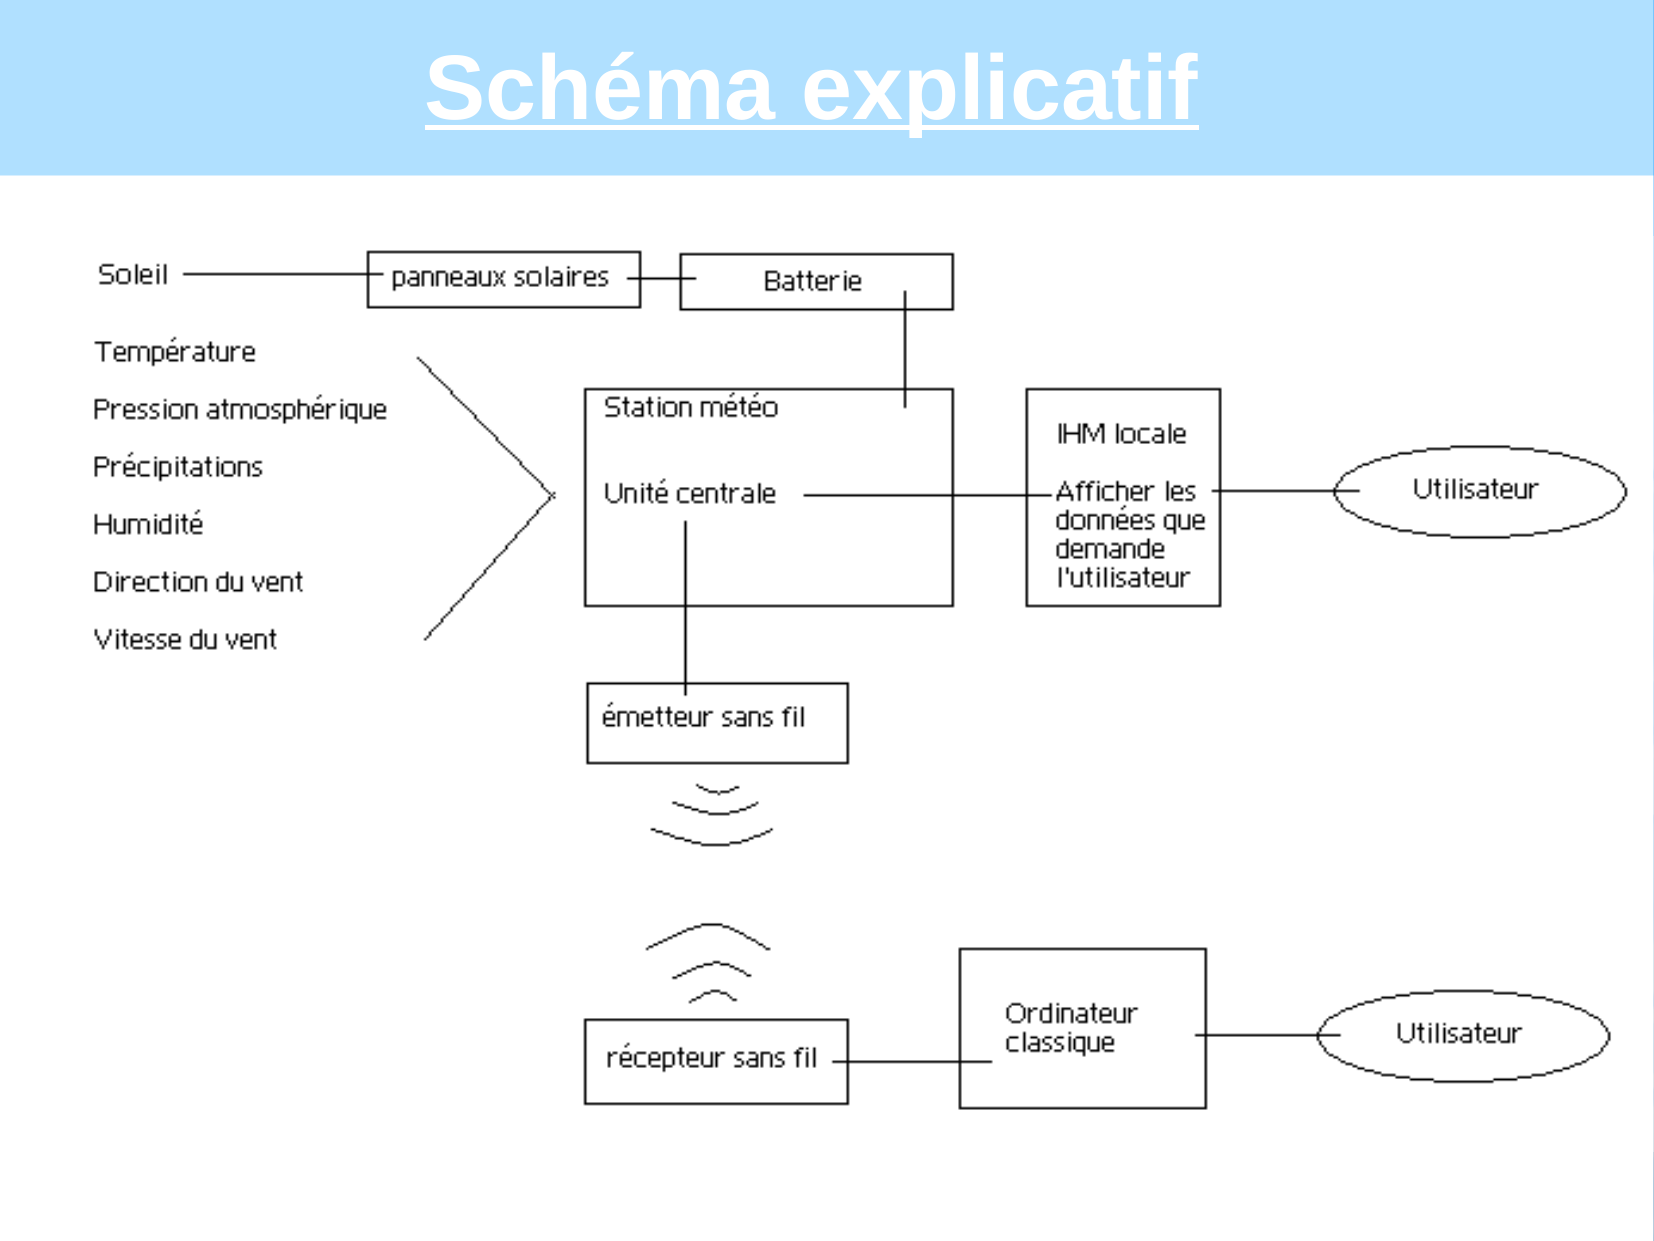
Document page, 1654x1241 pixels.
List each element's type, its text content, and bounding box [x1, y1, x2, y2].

text_box Schéma explicatif [177, 29, 1447, 147]
picture [0, 0, 1654, 1241]
